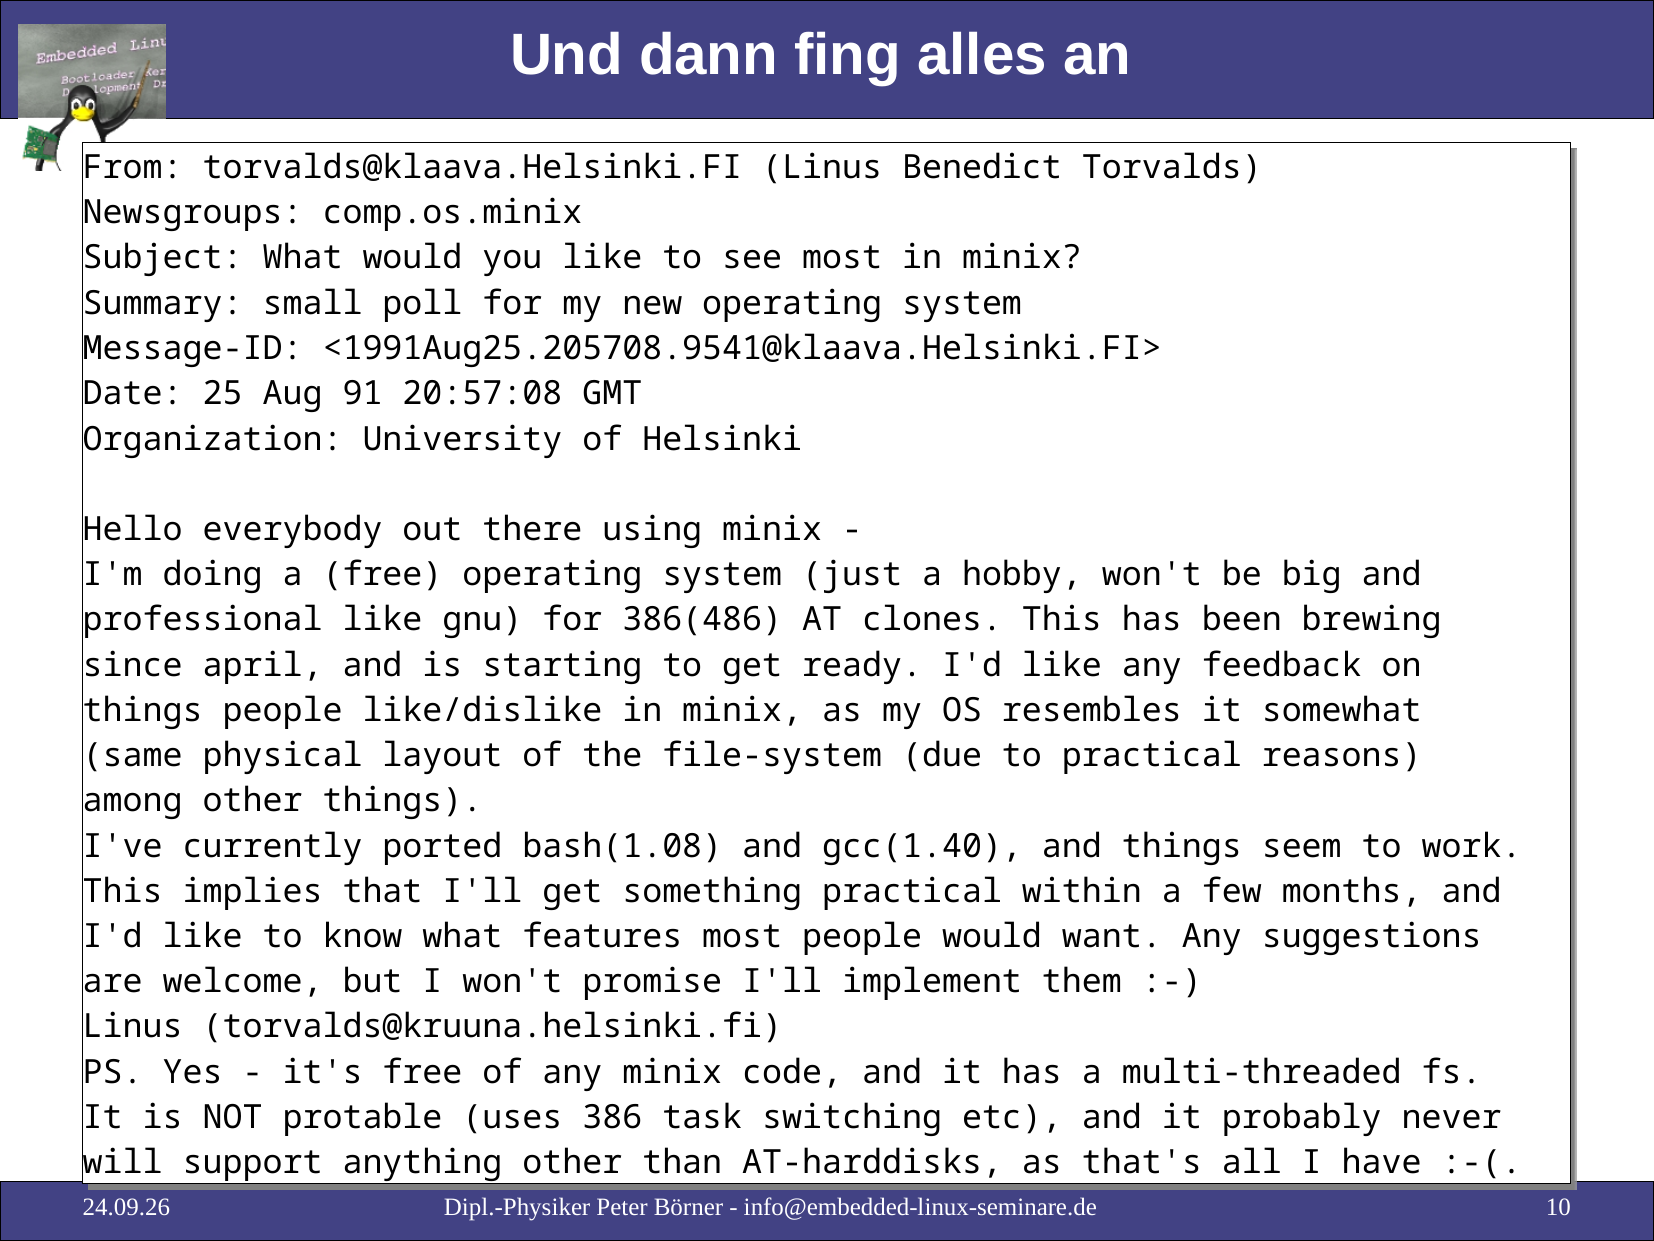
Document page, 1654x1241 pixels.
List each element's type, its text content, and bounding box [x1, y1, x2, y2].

subtitle From: torvalds@klaava.Helsinki.FI (Linus Benedict Torvalds) Newsgroups: comp.os.minix Subject: What would you like to see most in minix? Summary: small poll for my new operating system Message-ID: <1991Aug25.205708.9541@klaava.Helsinki.FI> Date: 25 Aug 91 20:57:08 GMT Organization: University of Helsinki Hello everybody out there using minix - I'm doing a (free) operating system (just a hobby, won't be big and professional like gnu) for 386(486) AT clones. This has been brewing since april, and is starting to get ready. I'd like any feedback on things people like/dislike in minix, as my OS resembles it somewhat (same physical layout of the file-system (due to practical reasons) among other things). I've currently ported bash(1.08) and gcc(1.40), and things seem to work. This implies that I'll get something practical within a few months, and I'd like to know what features most people would want. Any suggestions are welcome, but I won't promise I'll implement them :-) Linus (torvalds@kruuna.helsinki.fi) PS. Yes - it's free of any minix code, and it has a multi-threaded fs. It is NOT protable (uses 386 task switching etc), and it probably never will support anything other than AT-harddisks, as that's all I have :-(. [82, 217, 1571, 1109]
picture [18, 24, 166, 171]
title Und dann fing alles an [76, 19, 1565, 89]
